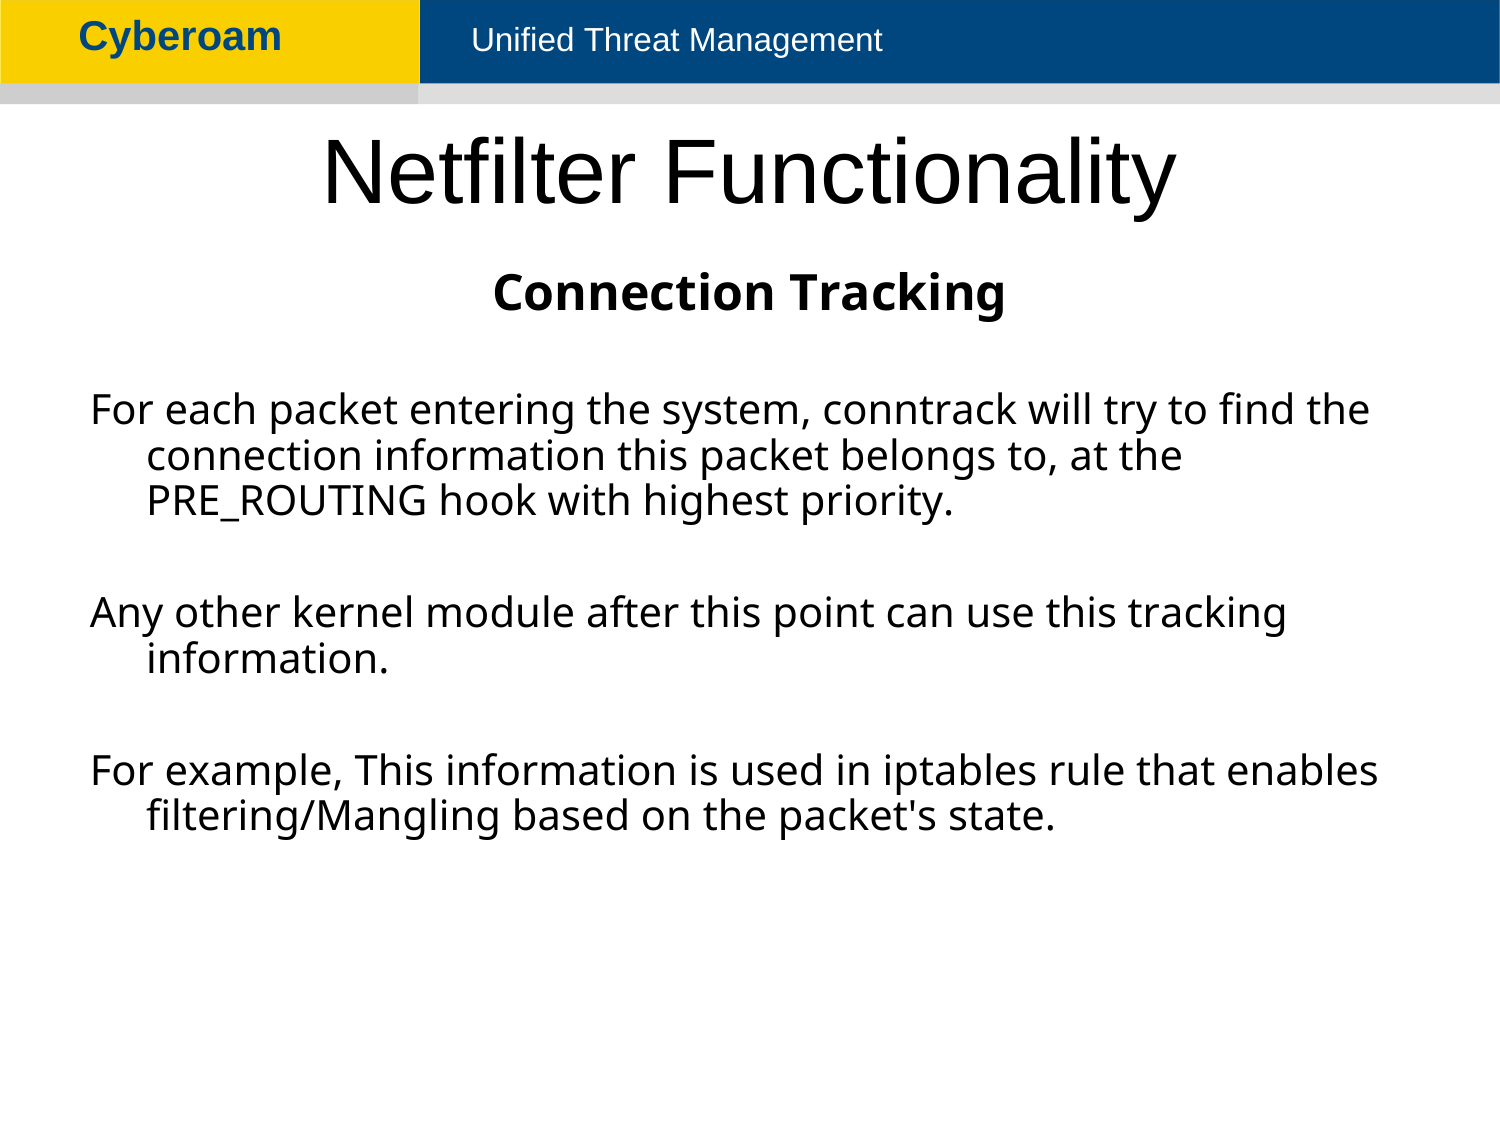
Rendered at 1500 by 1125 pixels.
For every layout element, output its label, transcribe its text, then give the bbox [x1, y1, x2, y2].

list Connection Tracking For each packet entering the system, conntrack will try to find the connection information this packet belongs to, at the PRE_ROUTING hook with highest priority. Any other kernel module after this point can use this tracking information. For example, This information is used in iptables rule that enables filtering/Mangling based on the packet's state. [75, 259, 1426, 1047]
title Netfilter Functionality [75, 112, 1426, 233]
picture [0, 0, 1500, 83]
